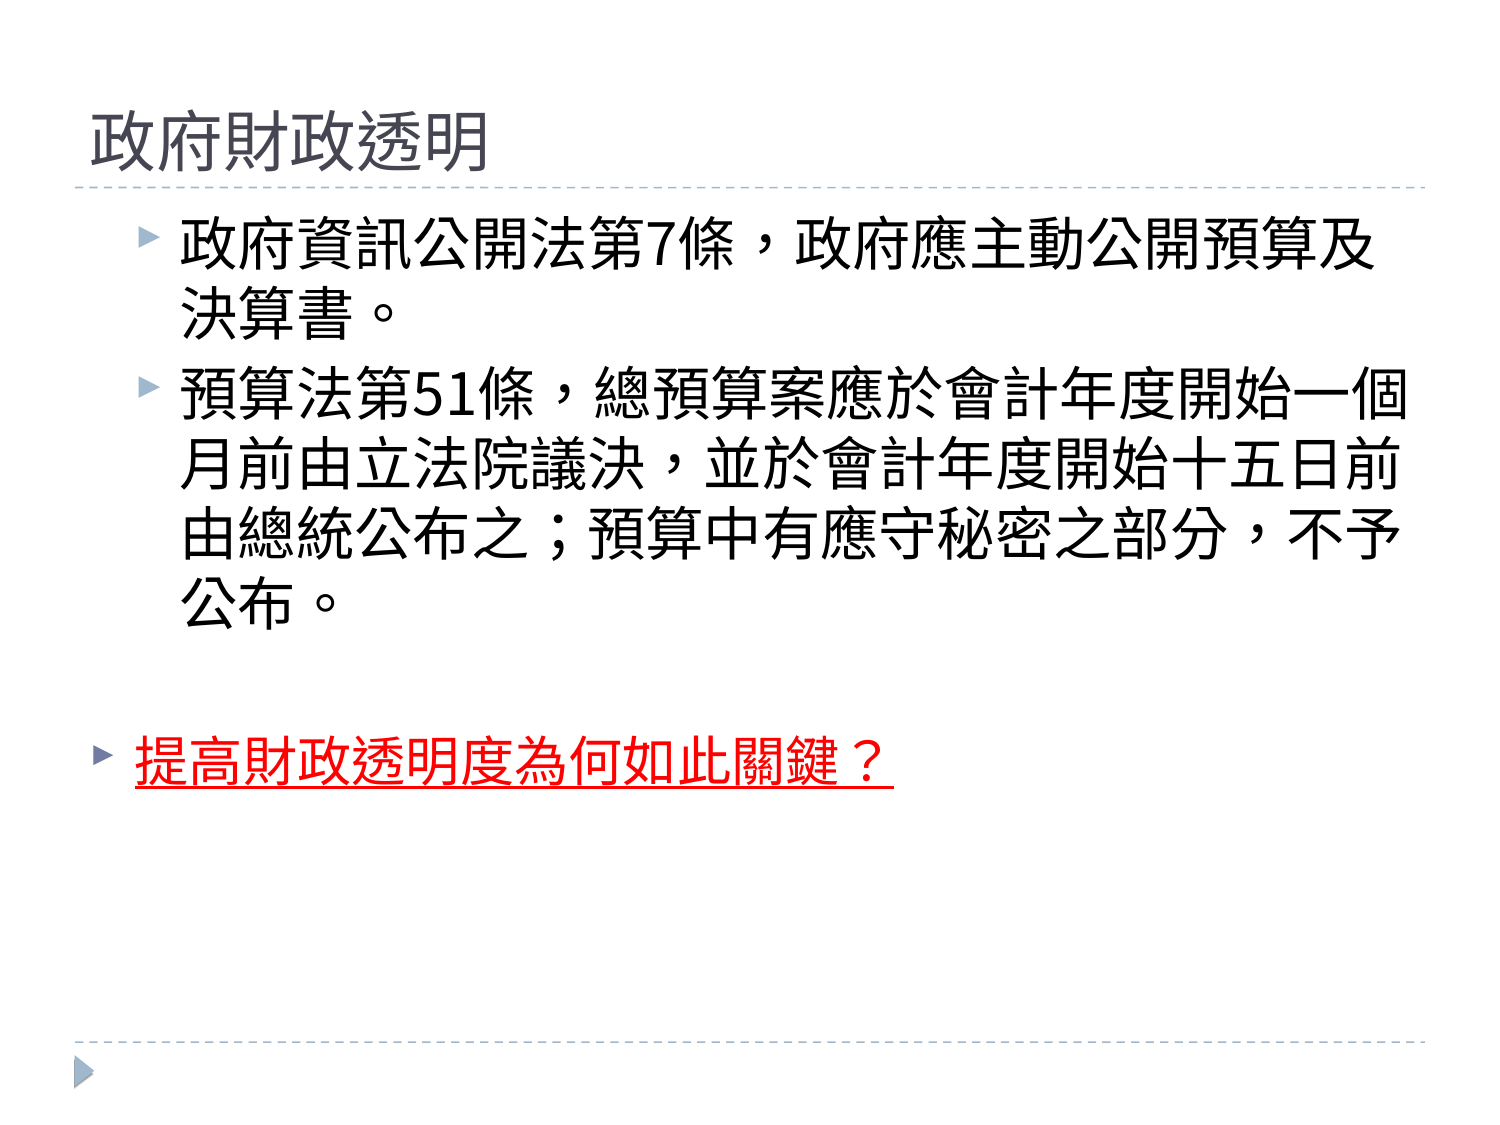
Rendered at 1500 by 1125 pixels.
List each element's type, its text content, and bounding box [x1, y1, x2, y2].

title 政府財政透明 [75, 24, 1425, 188]
list 政府資訊公開法第7條，政府應主動公開預算及決算書。 預算法第51條，總預算案應於會計年度開始一個月前由立法院議決，並於會計年度開始十五日前由總統公布之；預算中有應守秘密之部分，不予公布。 提高財政透明度為何如此關鍵？ [75, 200, 1425, 1010]
